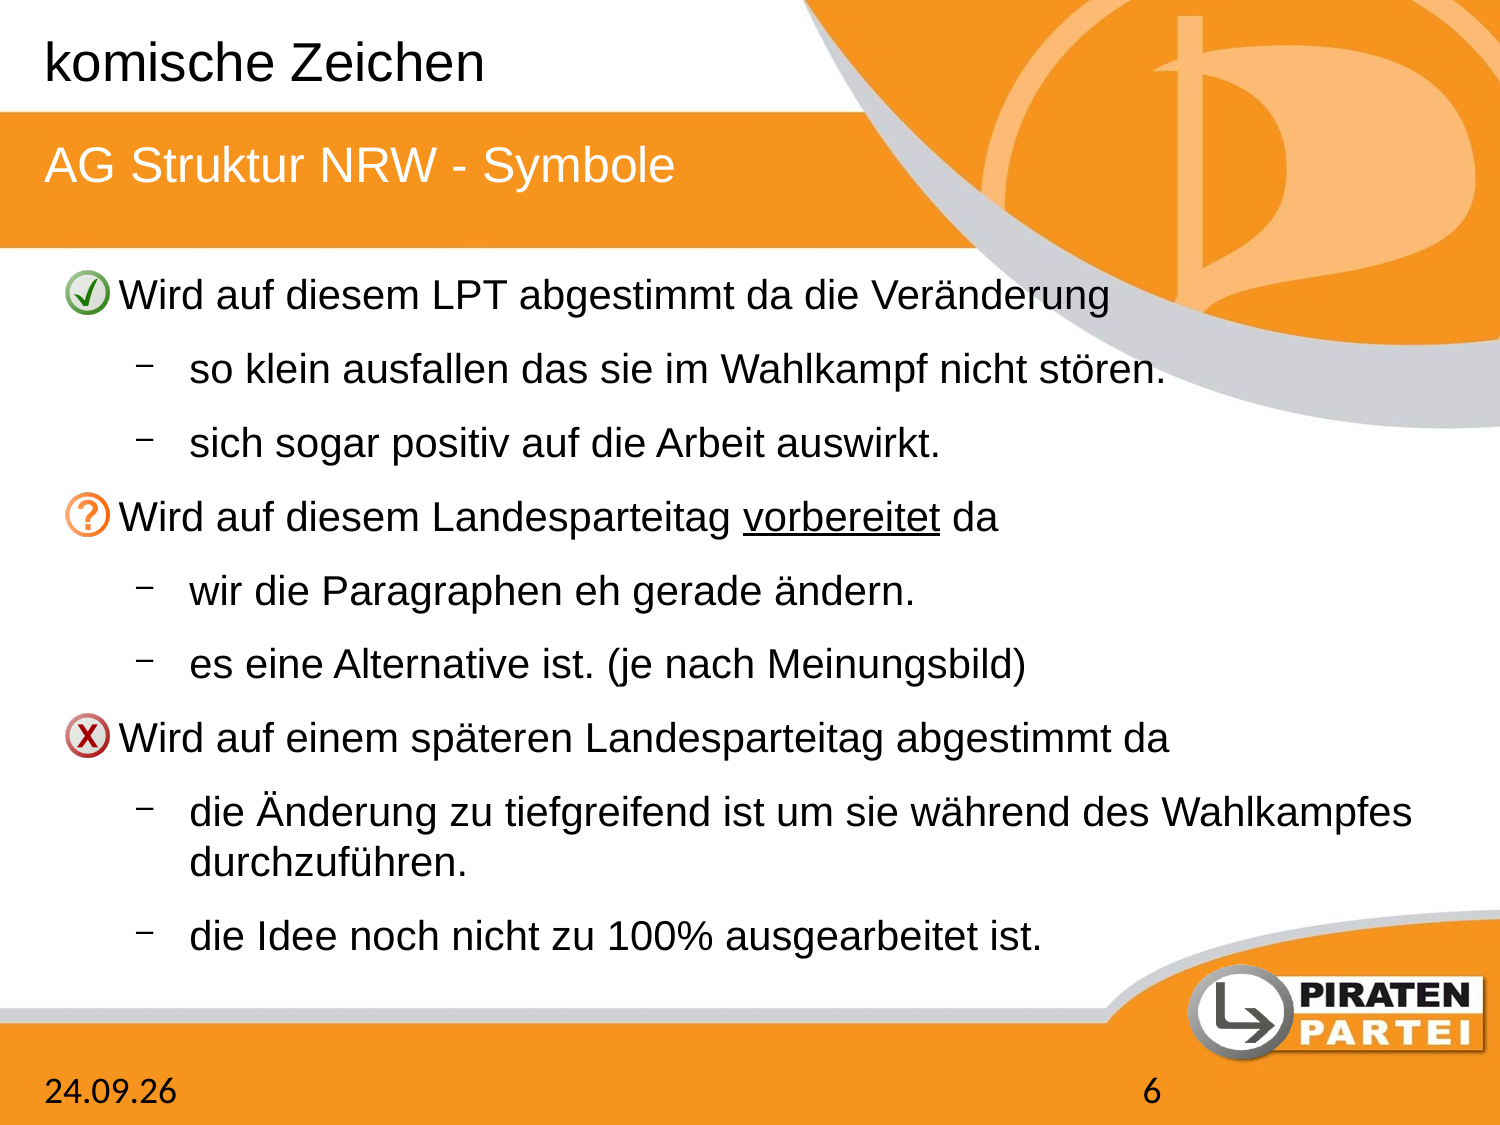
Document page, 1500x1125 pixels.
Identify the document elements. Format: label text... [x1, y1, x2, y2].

picture [0, 0, 1500, 1125]
slide_number <Nummer> [1128, 1058, 1478, 1103]
list Wird auf diesem LPT abgestimmt da die Veränderung so klein ausfallen das sie im Wahlkampf nicht stören. sich sogar positiv auf die Arbeit auswirkt. Wird auf diesem Landesparteitag vorbereitet da wir die Paragraphen eh gerade ändern. es eine Alternative ist. (je nach Meinungsbild) Wird auf einem späteren Landesparteitag abgestimmt da die Änderung zu tiefgreifend ist um sie während des Wahlkampfes durchzuführen. die Idee noch nicht zu 100% ausgearbeitet ist. [32, 260, 1475, 1011]
slide_number 01.04.14 [29, 1058, 389, 1103]
list komische Zeichen [29, 19, 857, 102]
title AG Struktur NRW - Symbole [29, 125, 857, 232]
